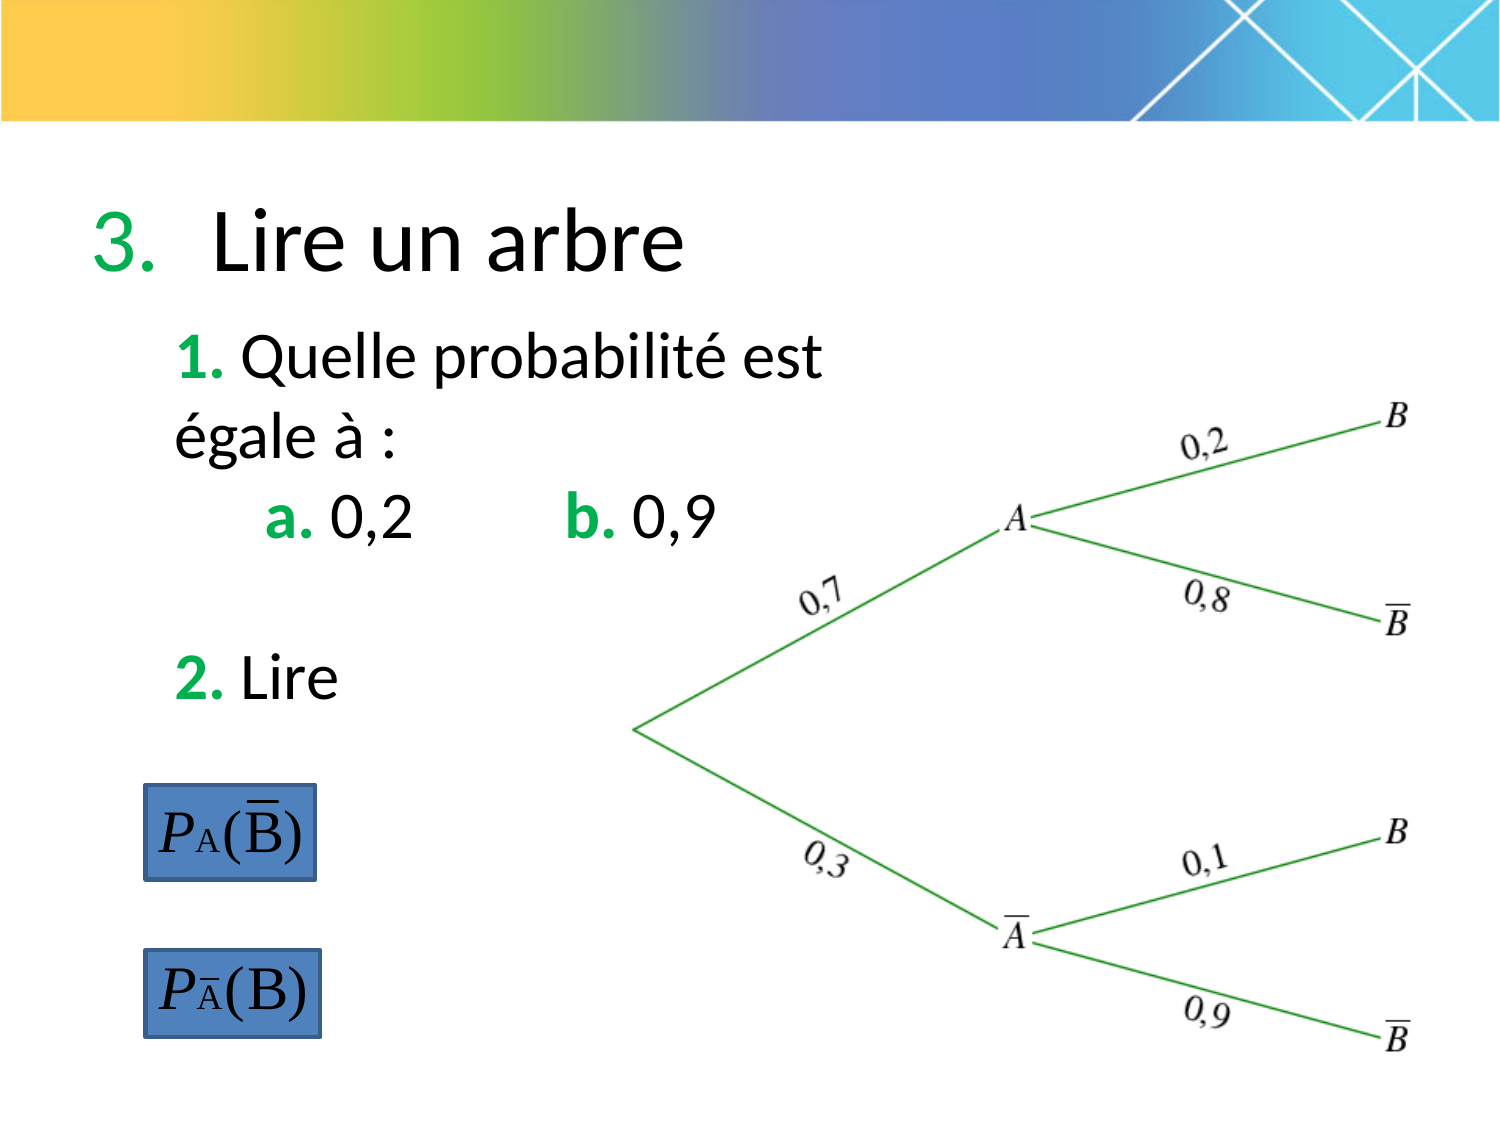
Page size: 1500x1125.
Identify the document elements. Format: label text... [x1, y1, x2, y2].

chart [147, 952, 319, 1035]
chart [147, 786, 313, 878]
picture [620, 393, 1453, 1083]
title Lire un arbre [75, 164, 1426, 304]
list 1. Quelle probabilité est égale à : a. 0,2 b. 0,9 2. Lire a. b. [75, 304, 1426, 1067]
